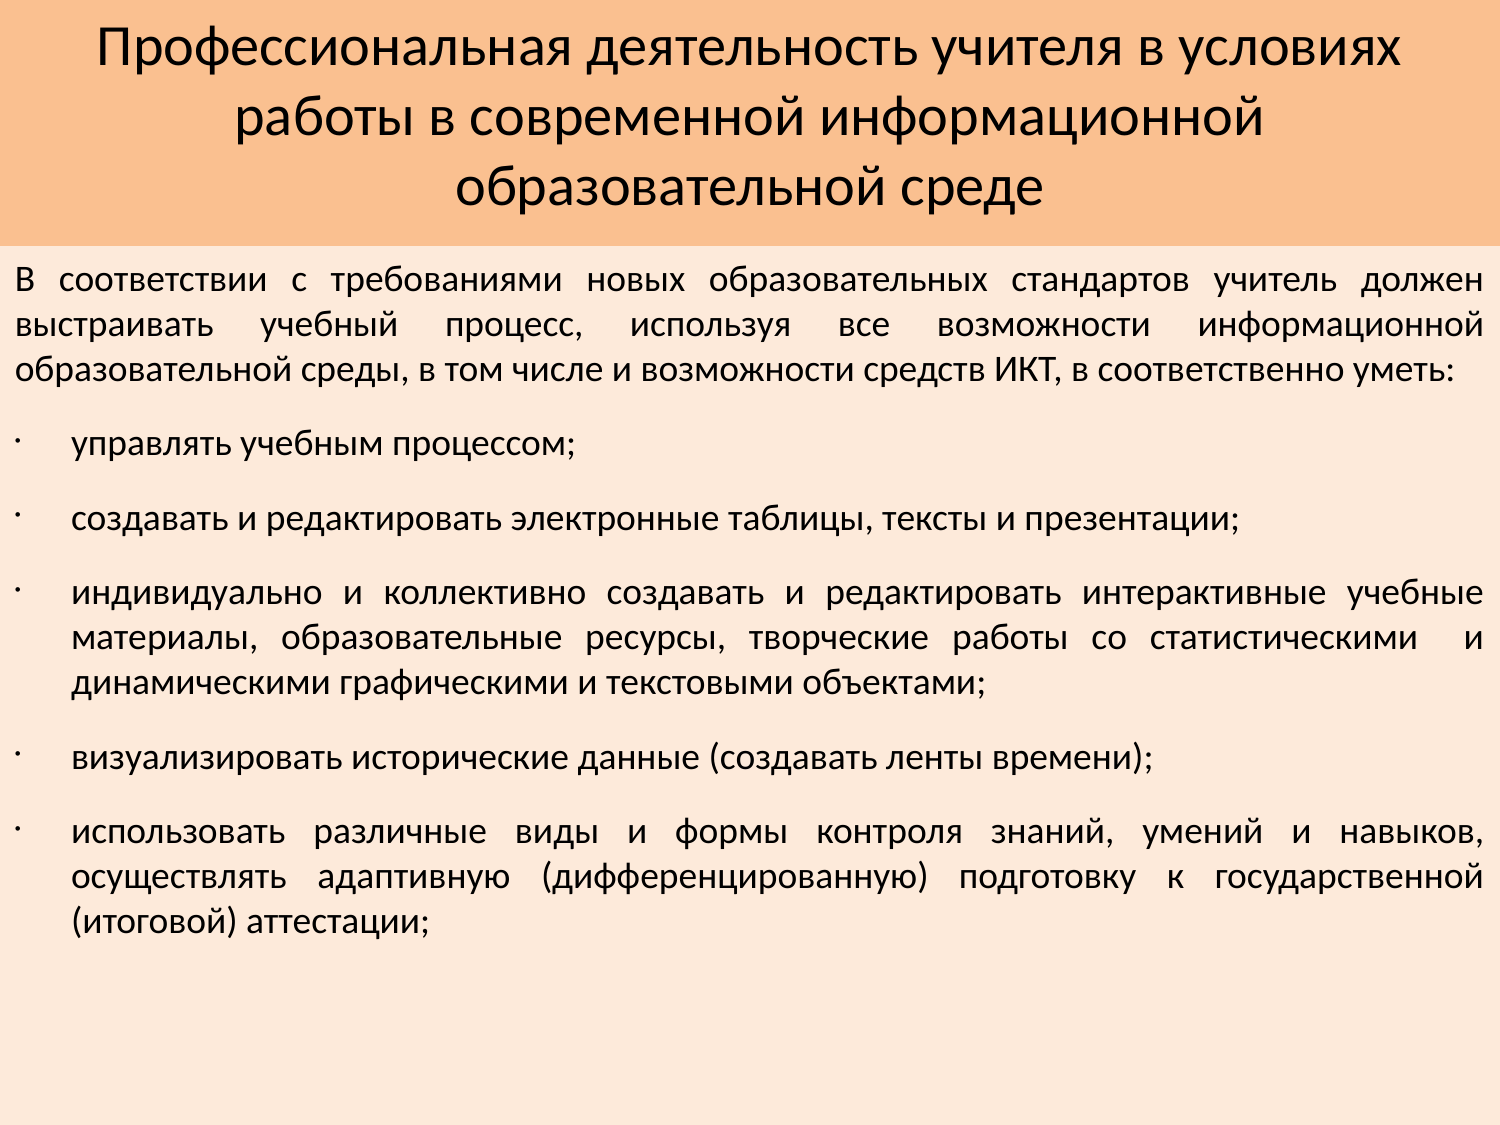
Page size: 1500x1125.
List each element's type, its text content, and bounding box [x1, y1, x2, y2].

title Профессиональная деятельность учителя в условиях работы в современной информационной образовательной среде [0, 0, 1500, 246]
list В соответствии с требованиями новых образовательных стандартов учитель должен выстраивать учебный процесс, используя все возможности информационной образовательной среды, в том числе и возможности средств ИКТ, в соответственно уметь: управлять учебным процессом; создавать и редактировать электронные таблицы, тексты и презентации; индивидуально и коллективно создавать и редактировать интерактивные учебные материалы, образовательные ресурсы, творческие работы со статистическими и динамическими графическими и текстовыми объектами; визуализировать исторические данные (создавать ленты времени); использовать различные виды и формы контроля знаний, умений и навыков, осуществлять адаптивную (дифференцированную) подготовку к государственной (итоговой) аттестации; [0, 246, 1500, 1125]
